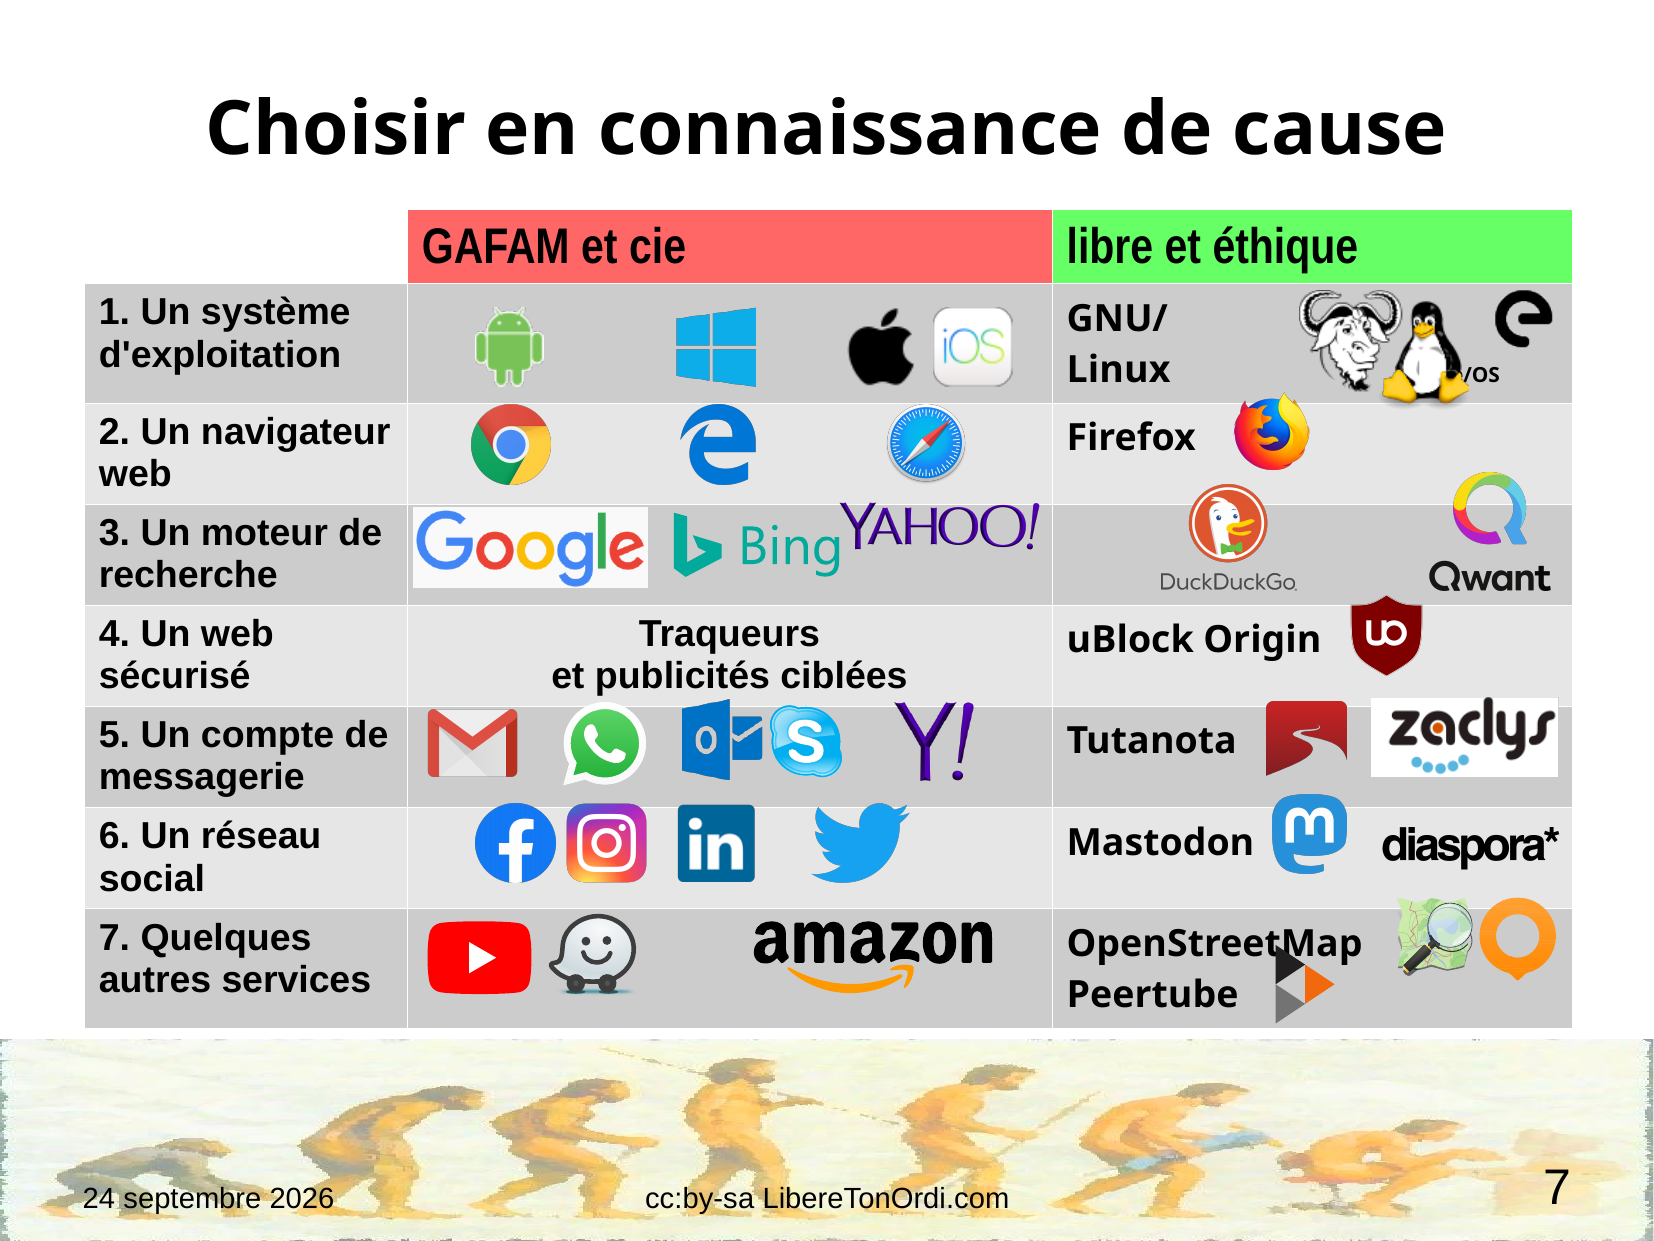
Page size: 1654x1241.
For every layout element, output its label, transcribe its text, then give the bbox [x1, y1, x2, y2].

picture [682, 699, 845, 780]
table_cell 6. Un réseau social [85, 808, 407, 908]
picture [753, 921, 993, 994]
picture [893, 701, 978, 782]
picture [1371, 696, 1560, 777]
picture [427, 921, 532, 995]
table_cell 2. Un navigateur web [85, 404, 407, 504]
table_cell Tutanota [1053, 707, 1572, 807]
picture [676, 803, 756, 883]
table_cell 5. Un compte de messagerie [85, 707, 407, 807]
table_cell 4. Un web sécurisé [85, 606, 407, 706]
table_cell [408, 808, 1052, 908]
picture [0, 1039, 1654, 1241]
picture [475, 307, 544, 387]
table_header [85, 210, 407, 283]
picture [1382, 823, 1560, 871]
picture [1346, 595, 1427, 676]
table_header libre et éthique [1053, 210, 1572, 283]
picture [1488, 283, 1560, 355]
picture [413, 507, 648, 588]
picture [708, 834, 743, 869]
picture [690, 835, 701, 869]
table_cell [1053, 505, 1572, 605]
table_cell [408, 505, 1052, 605]
title Choisir en connaissance de cause [82, 49, 1571, 201]
table_cell [408, 707, 475, 807]
table_cell [532, 707, 1052, 807]
table_cell Mastodon [1053, 808, 1572, 908]
picture [933, 307, 1013, 387]
picture [680, 404, 756, 485]
table_cell OpenStreetMap Peertube [1053, 909, 1572, 1028]
table_cell 7. Quelques autres services [85, 909, 407, 1028]
picture [689, 818, 702, 830]
picture [471, 404, 551, 485]
table_cell uBlock Origin [1053, 606, 1572, 706]
table_cell 1. Un système d'exploitation [85, 284, 407, 403]
picture [566, 803, 647, 883]
picture [1161, 484, 1297, 591]
picture [1393, 897, 1560, 981]
picture [556, 696, 652, 792]
picture [663, 501, 1040, 591]
picture [841, 307, 922, 387]
picture [1272, 794, 1347, 875]
picture [676, 307, 756, 387]
table_cell [408, 284, 1052, 403]
picture [543, 913, 650, 1014]
table_cell [408, 404, 1052, 504]
picture [1266, 701, 1347, 782]
table_cell Firefox [1053, 404, 1572, 504]
picture [413, 683, 556, 883]
picture [1429, 472, 1551, 591]
picture [885, 404, 967, 485]
table_header GAFAM et cie [408, 210, 1052, 283]
picture [1275, 944, 1335, 1024]
table_cell GNU/Linux /e/OS [1053, 284, 1572, 403]
table_cell 3. Un moteur de recherche [85, 505, 407, 605]
table_cell [408, 909, 1052, 1028]
table_cell Traqueurs et publicités ciblées [408, 606, 1052, 706]
picture [811, 803, 910, 883]
picture [1231, 290, 1469, 473]
